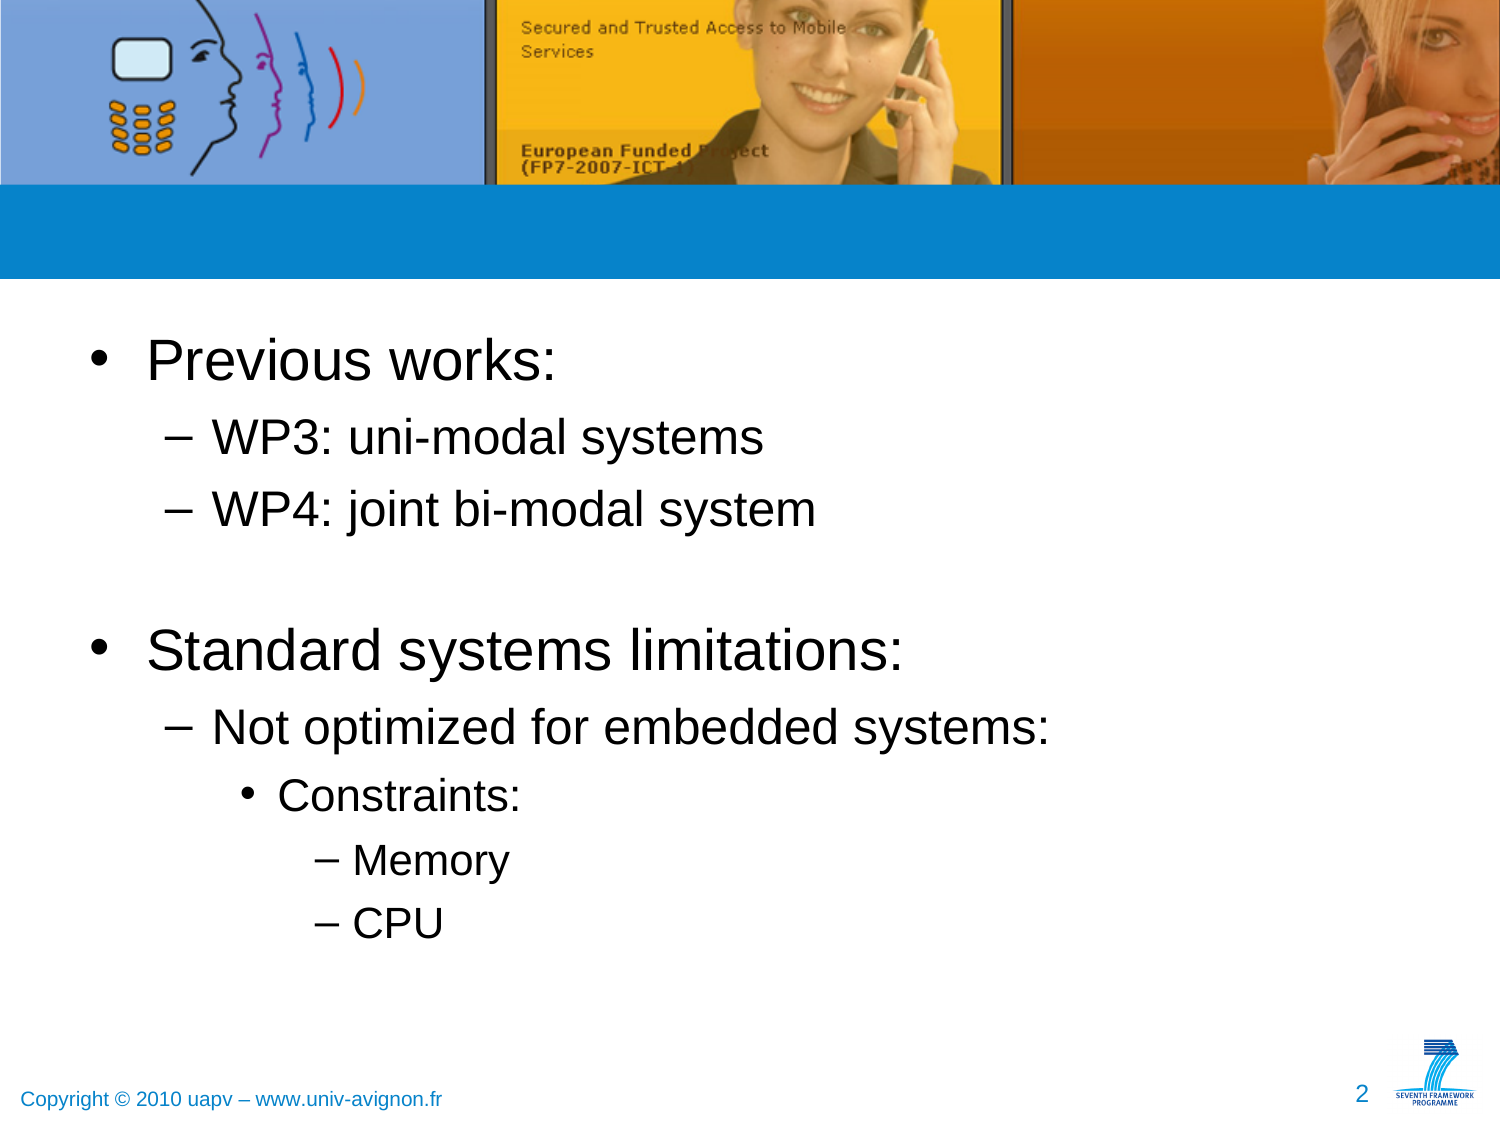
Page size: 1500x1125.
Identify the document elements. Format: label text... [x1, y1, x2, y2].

picture [0, 0, 1500, 184]
picture [1387, 1034, 1483, 1114]
list Previous works: WP3: uni-modal systems WP4: joint bi-modal system Standard systems limitations: Not optimized for embedded systems: Constraints: Memory CPU [75, 314, 1447, 1024]
